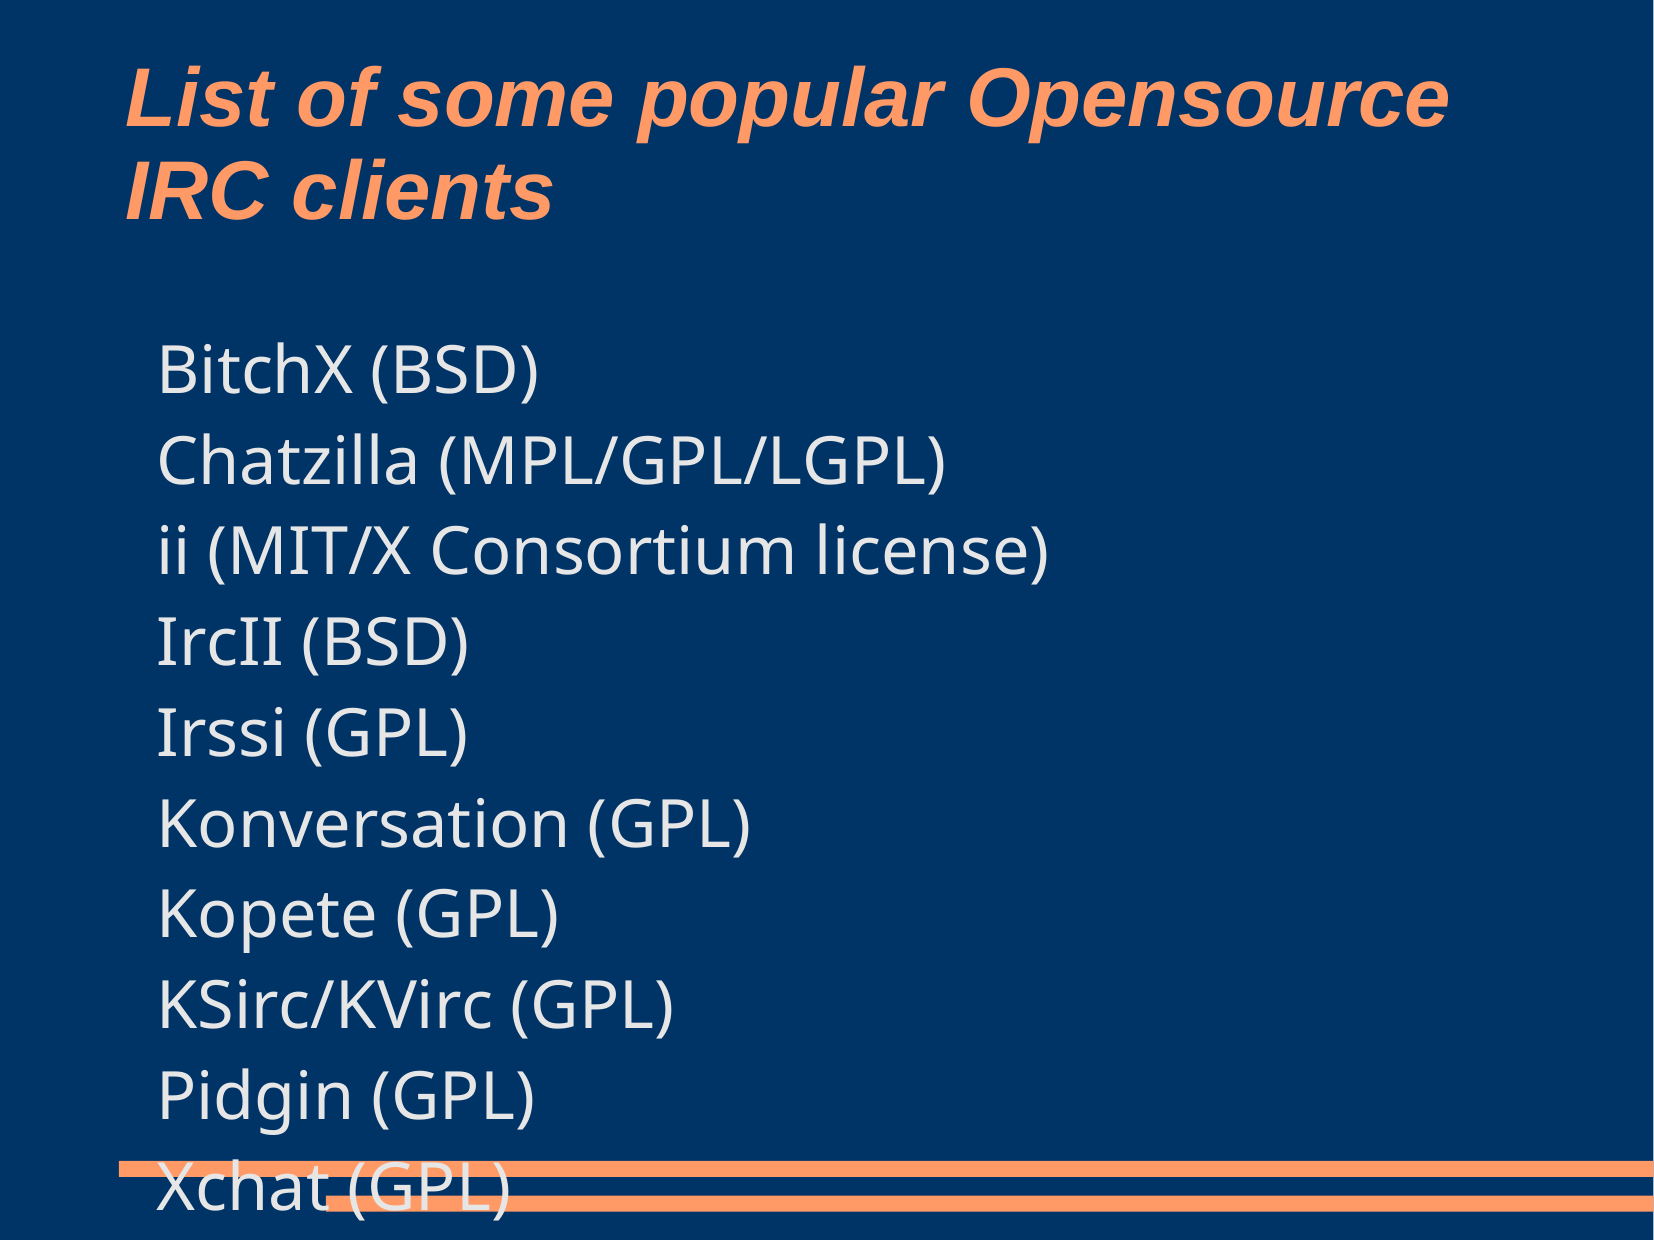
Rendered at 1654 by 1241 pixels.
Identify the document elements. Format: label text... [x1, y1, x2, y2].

list BitchX (BSD) Chatzilla (MPL/GPL/LGPL) ii (MIT/X Consortium license) IrcII (BSD) Irssi (GPL) Konversation (GPL) Kopete (GPL) KSirc/KVirc (GPL) Pidgin (GPL) Xchat (GPL) [121, 322, 1561, 1138]
title List of some popular Opensource IRC clients [125, 40, 1538, 249]
